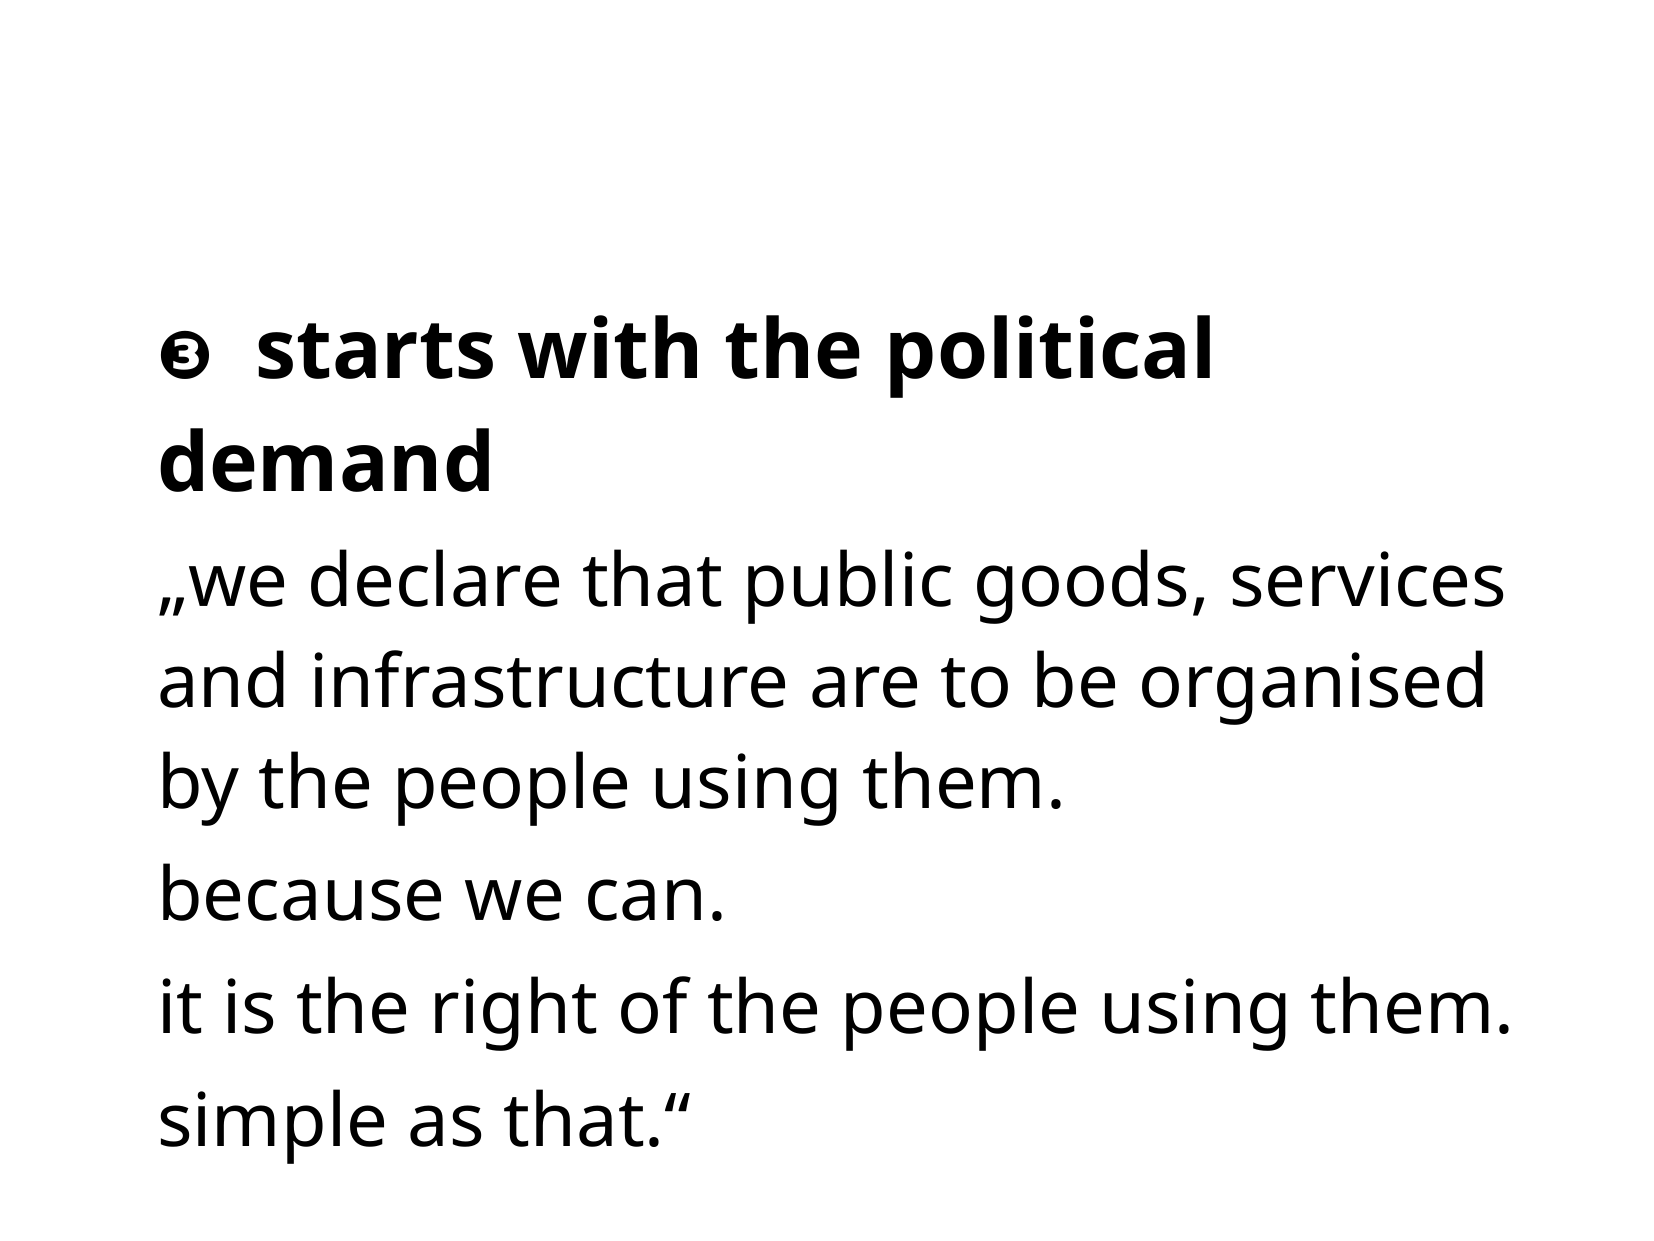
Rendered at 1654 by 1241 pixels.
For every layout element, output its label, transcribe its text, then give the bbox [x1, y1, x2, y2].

list ❸ starts with the political demand „we declare that public goods, services and infrastructure are to be organised by the people using them. because we can. it is the right of the people using them. simple as that.“ [87, 290, 1576, 1170]
